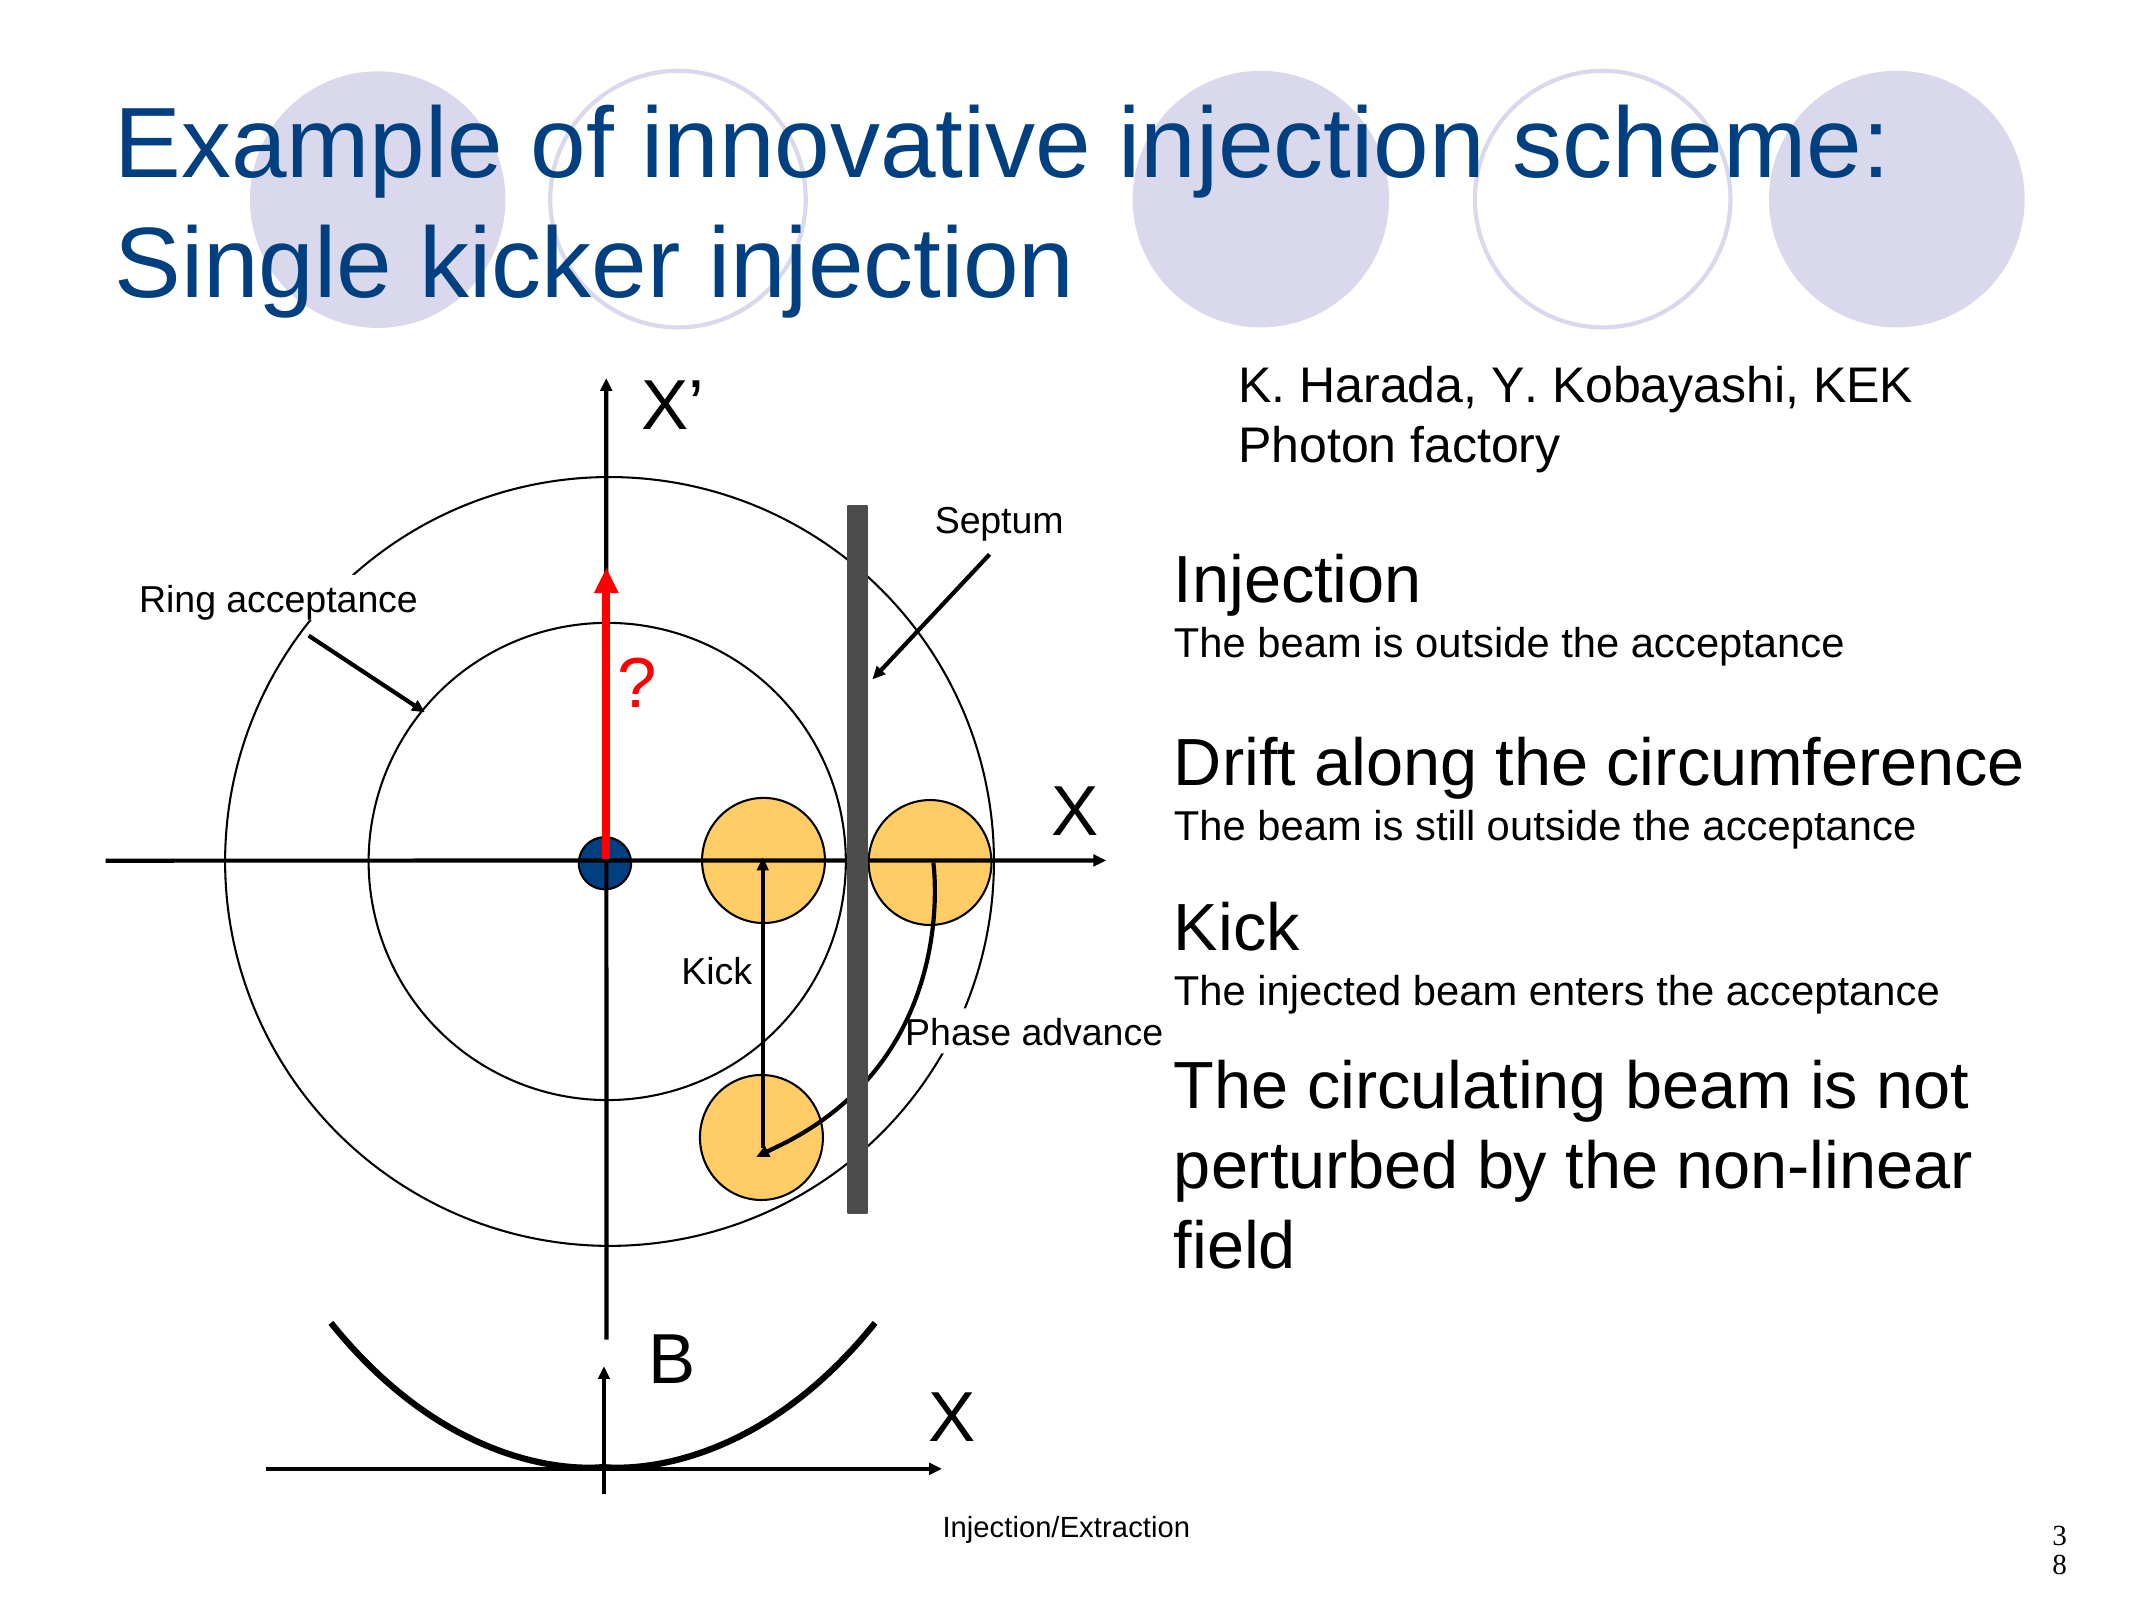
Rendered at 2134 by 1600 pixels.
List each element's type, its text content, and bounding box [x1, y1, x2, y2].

text_box Kick The injected beam enters the acceptance [1164, 883, 2084, 1032]
text_box [936, 863, 992, 925]
text_box K. Harada, Y. Kobayashi, KEK Photon factory [1229, 352, 2078, 492]
text_box [868, 863, 932, 925]
text_box Phase advance [895, 1008, 909, 1036]
text_box Septum [986, 515, 996, 531]
text_box [579, 837, 602, 858]
text_box [702, 797, 825, 858]
text_box The circulating beam is not perturbed by the non-linear field [1164, 1041, 2084, 1296]
text_box [847, 506, 867, 1213]
text_box [699, 1074, 823, 1201]
text_box Kick [672, 947, 761, 993]
text_box X’ [631, 358, 714, 444]
text_box Phase advance [895, 1008, 1173, 1054]
text_box B [639, 1312, 706, 1398]
text_box [702, 863, 761, 923]
text_box Septum [925, 495, 1074, 541]
text_box [765, 1075, 820, 1148]
text_box X [1041, 764, 1109, 850]
text_box [609, 863, 632, 889]
title Example of innovative injection scheme: Single kicker injection [106, 21, 2028, 374]
text_box [610, 837, 631, 858]
text_box [765, 863, 825, 923]
text_box [578, 863, 604, 890]
text_box Injection The beam is outside the acceptance [1164, 535, 2084, 684]
text_box [868, 800, 992, 858]
text_box ? [608, 637, 667, 723]
text_box Ring acceptance [129, 574, 428, 621]
text_box X [918, 1370, 986, 1456]
text_box Drift along the circumference The beam is still outside the acceptance [1164, 718, 2084, 867]
